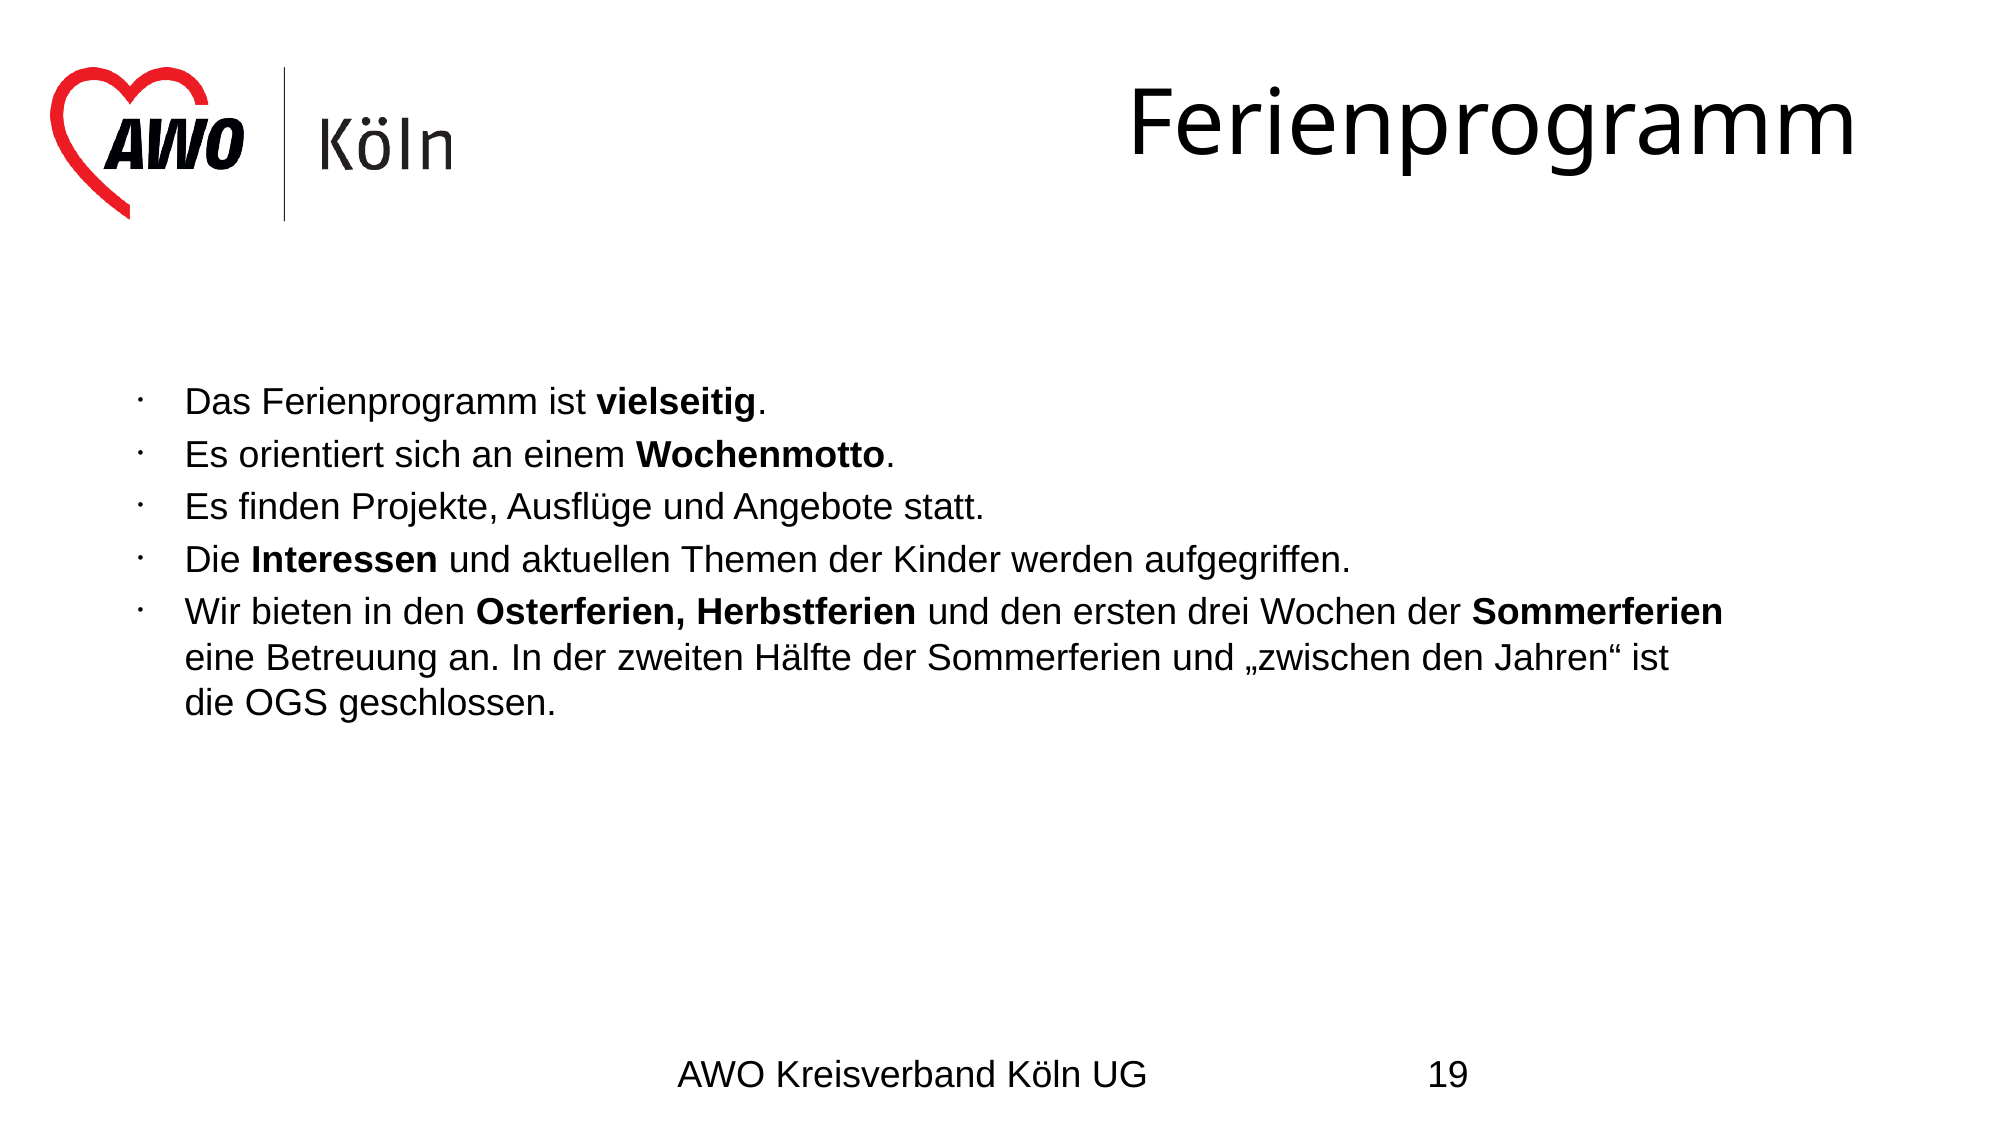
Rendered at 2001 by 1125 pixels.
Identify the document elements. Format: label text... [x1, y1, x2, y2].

picture [50, 67, 451, 222]
title Ferienprogramm [763, 67, 1875, 244]
text_box Das Ferienprogramm ist vielseitig. Es orientiert sich an einem Wochenmotto. Es finden Projekte, Ausflüge und Angebote statt. Die Interessen und aktuellen Themen der Kinder werden aufgegriffen. Wir bieten in den Osterferien, Herbstferien und den ersten drei Wochen der Sommerferien eine Betreuung an. In der zweiten Hälfte der Sommerferien und „zwischen den Jahren“ ist die OGS geschlossen. [115, 317, 1739, 912]
slide_number <Nummer> [1412, 1042, 1863, 1103]
footer AWO Kreisverband Köln UG [662, 1042, 1338, 1103]
